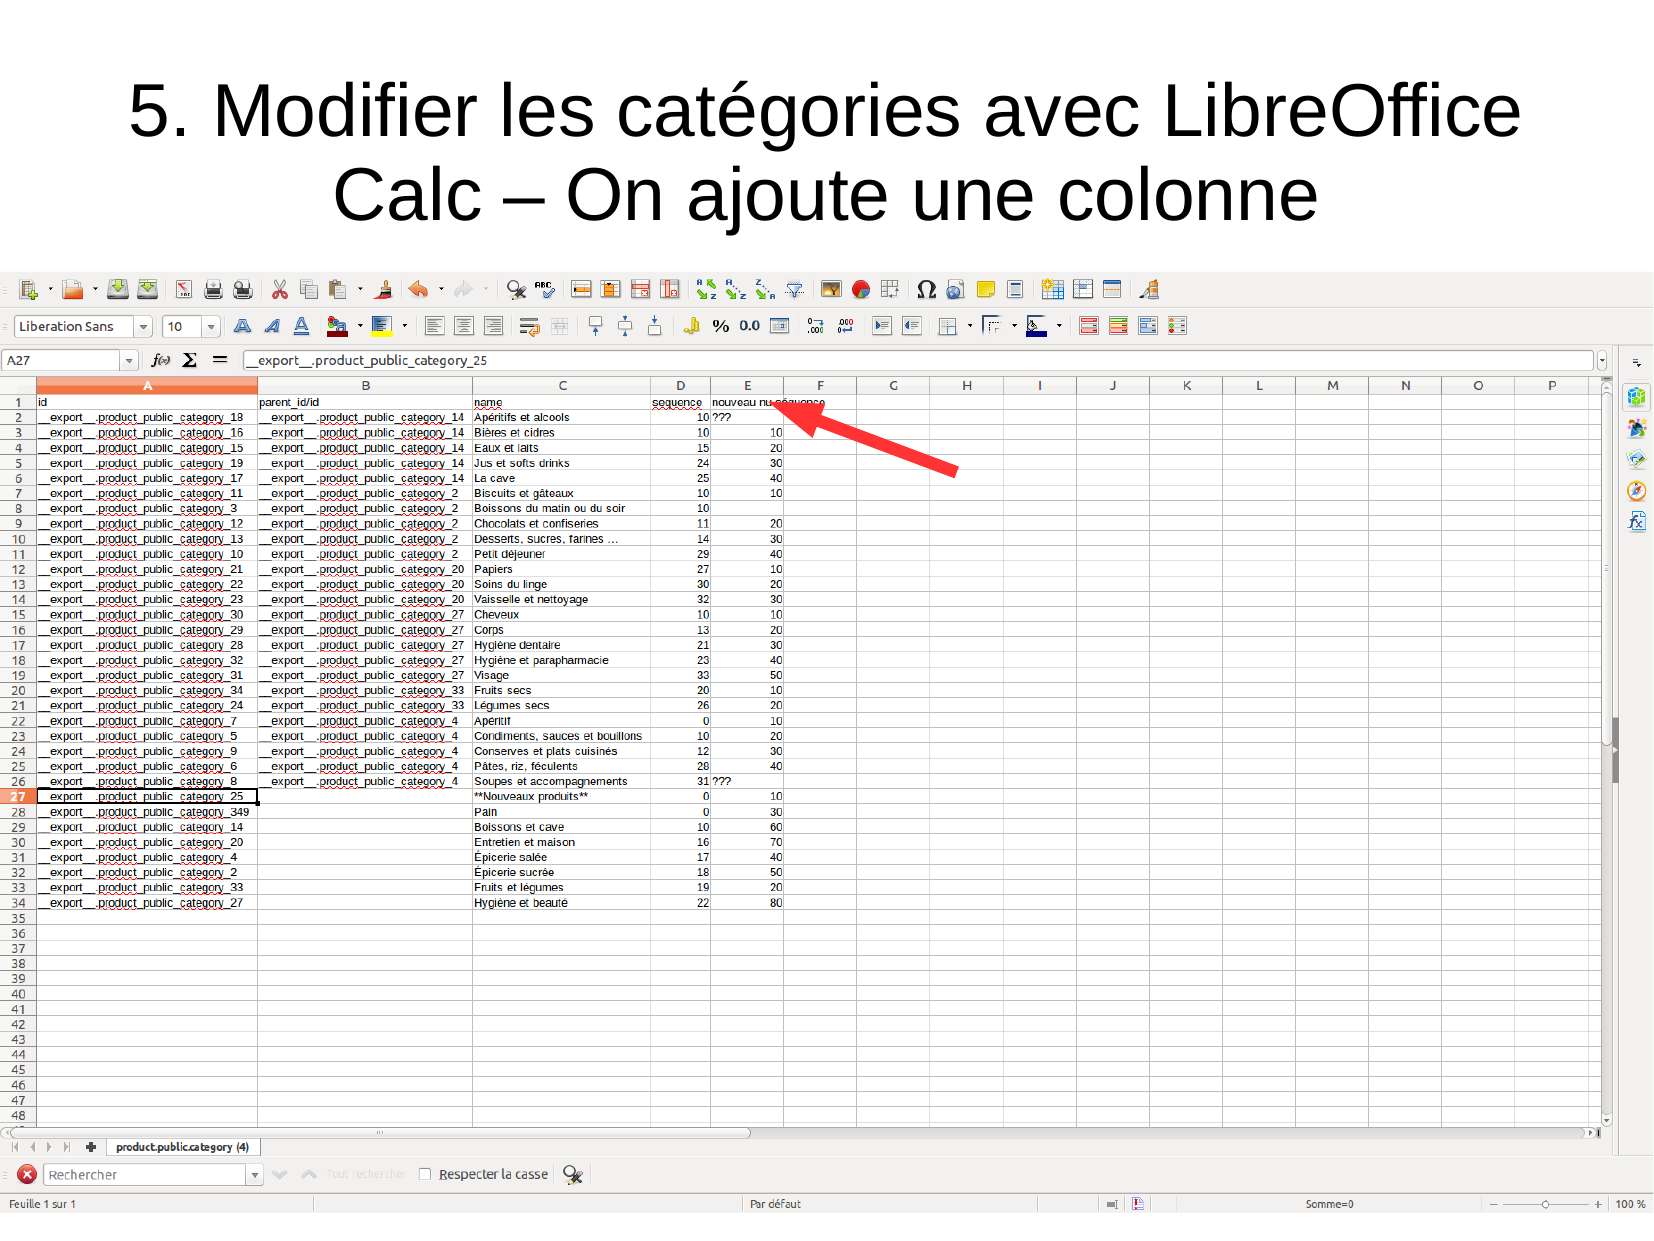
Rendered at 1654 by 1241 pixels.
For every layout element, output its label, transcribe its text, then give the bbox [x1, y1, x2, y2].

picture [0, 271, 1654, 1213]
title 5. Modifier les catégories avec LibreOffice Calc – On ajoute une colonne [82, 49, 1571, 257]
